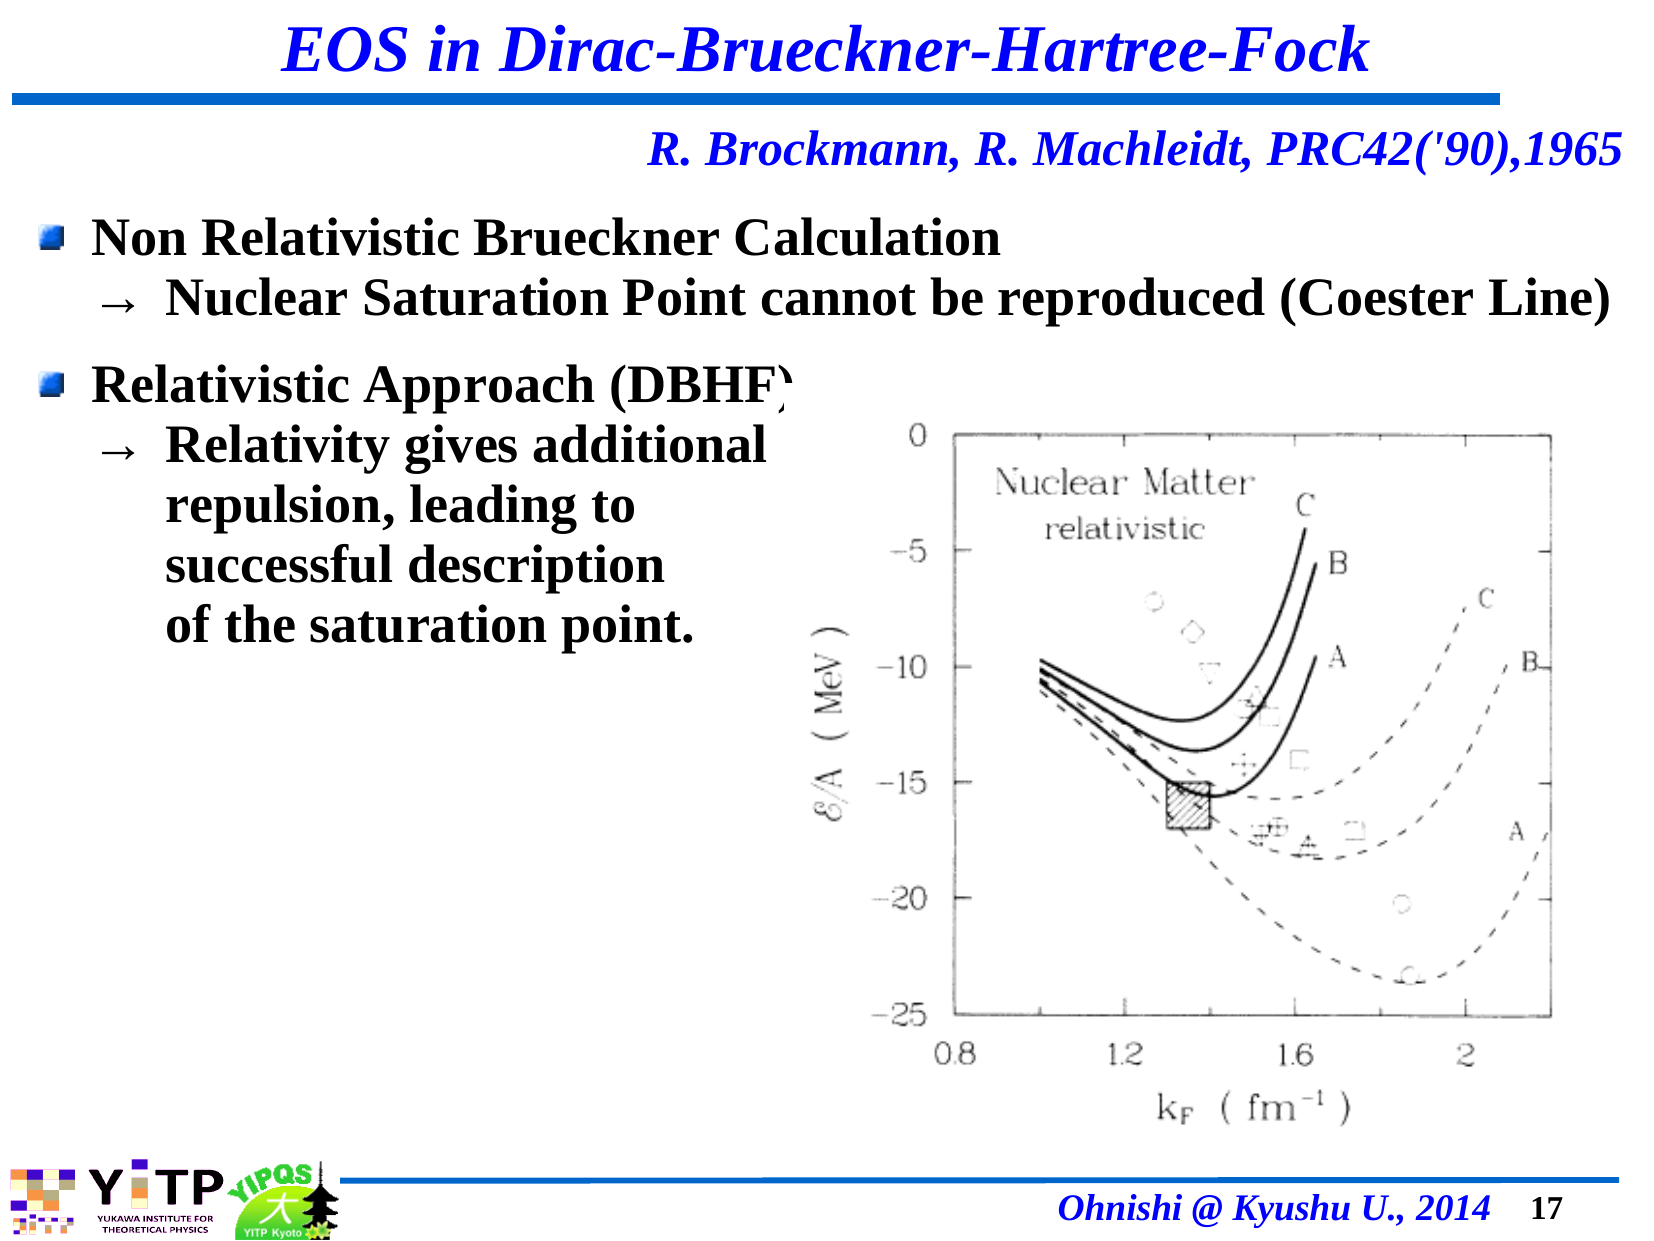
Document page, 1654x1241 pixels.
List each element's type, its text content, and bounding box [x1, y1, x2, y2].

title EOS in Dirac-Brueckner-Hartree-Fock [0, 0, 1654, 99]
text_box R. Brockmann, R. Machleidt, PRC42('90),1965 [647, 121, 1625, 178]
list Non Relativistic Brueckner Calculation → Nuclear Saturation Point cannot be reproduced (Coester Line) Relativistic Approach (DBHF) → Relativity gives additional repulsion, leading to successful description of the saturation point. [20, 206, 1621, 1137]
picture [784, 383, 1595, 1152]
picture [0, 1154, 340, 1241]
